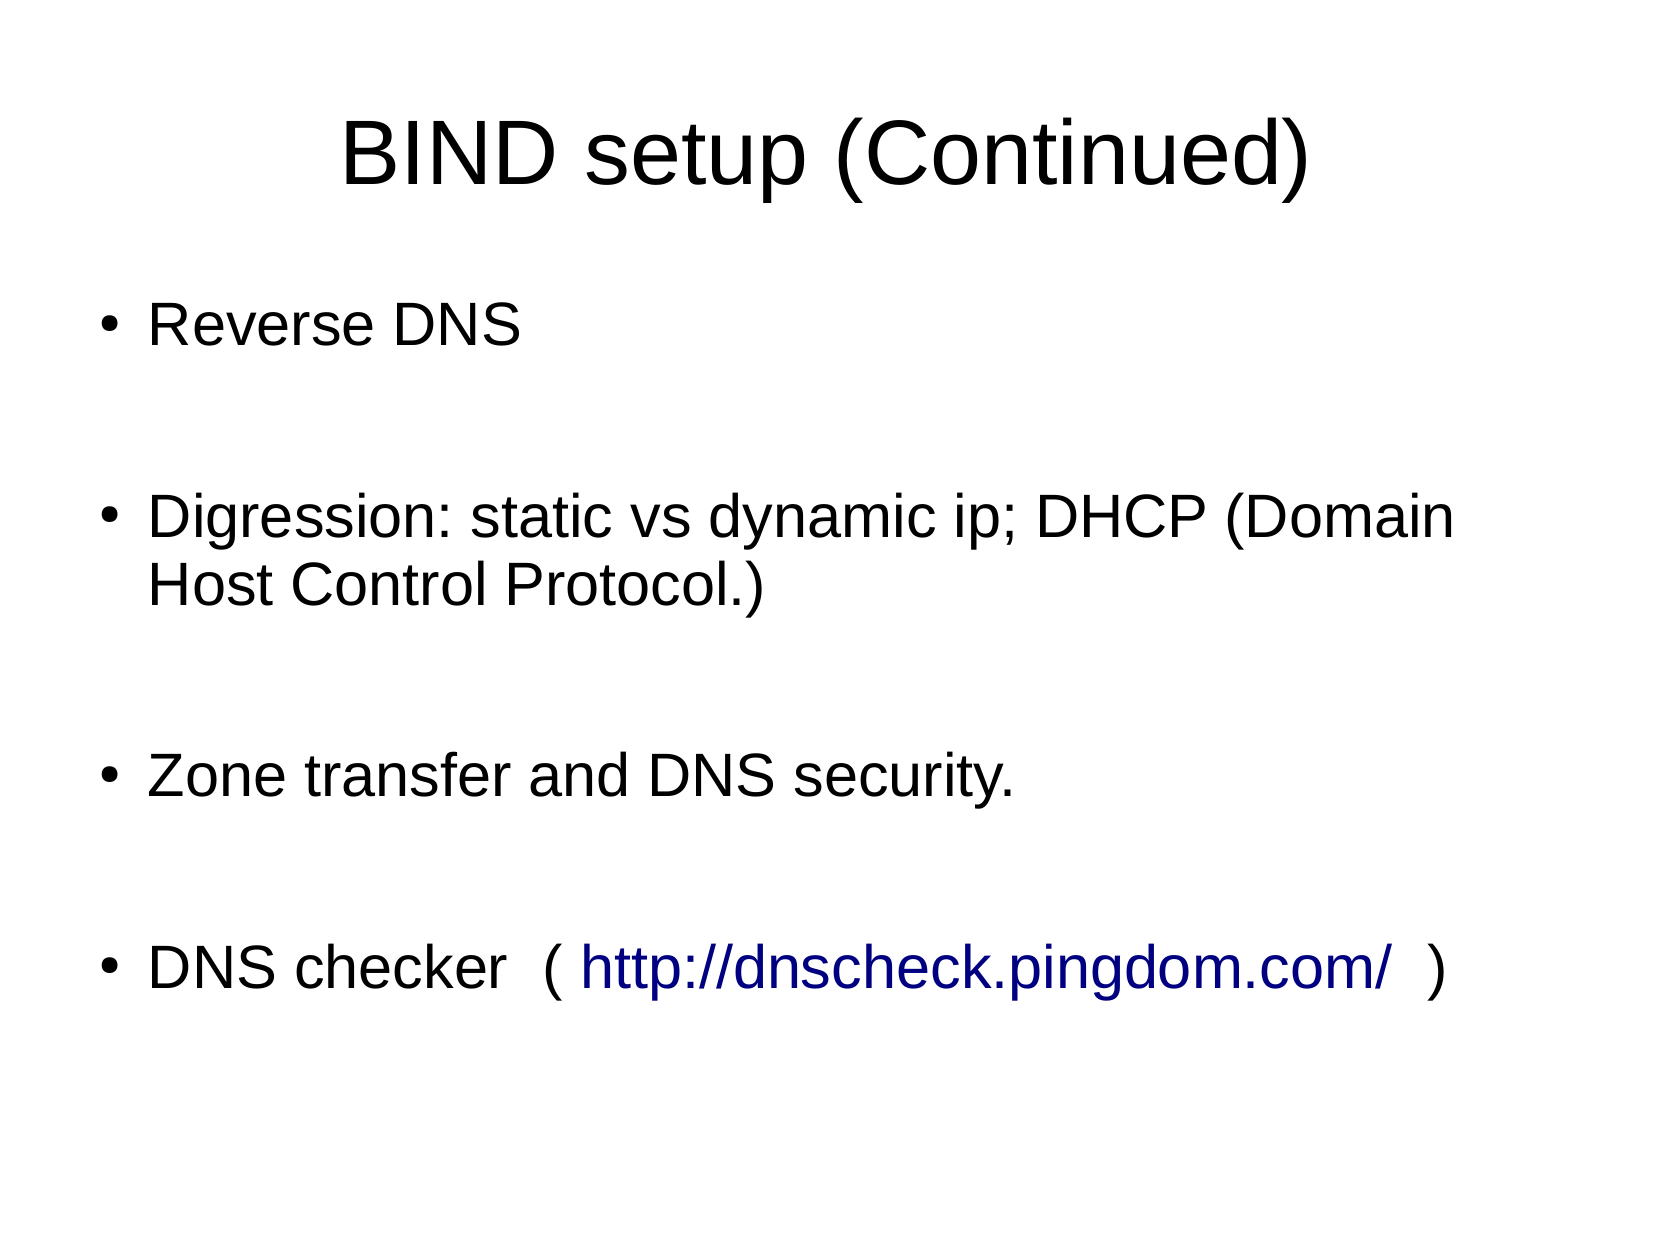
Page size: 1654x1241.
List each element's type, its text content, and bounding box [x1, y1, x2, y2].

title BIND setup (Continued) [82, 49, 1571, 257]
list Reverse DNS Digression: static vs dynamic ip; DHCP (Domain Host Control Protocol.) Zone transfer and DNS security. DNS checker ( http://dnscheck.pingdom.com/ ) [82, 290, 1571, 1010]
